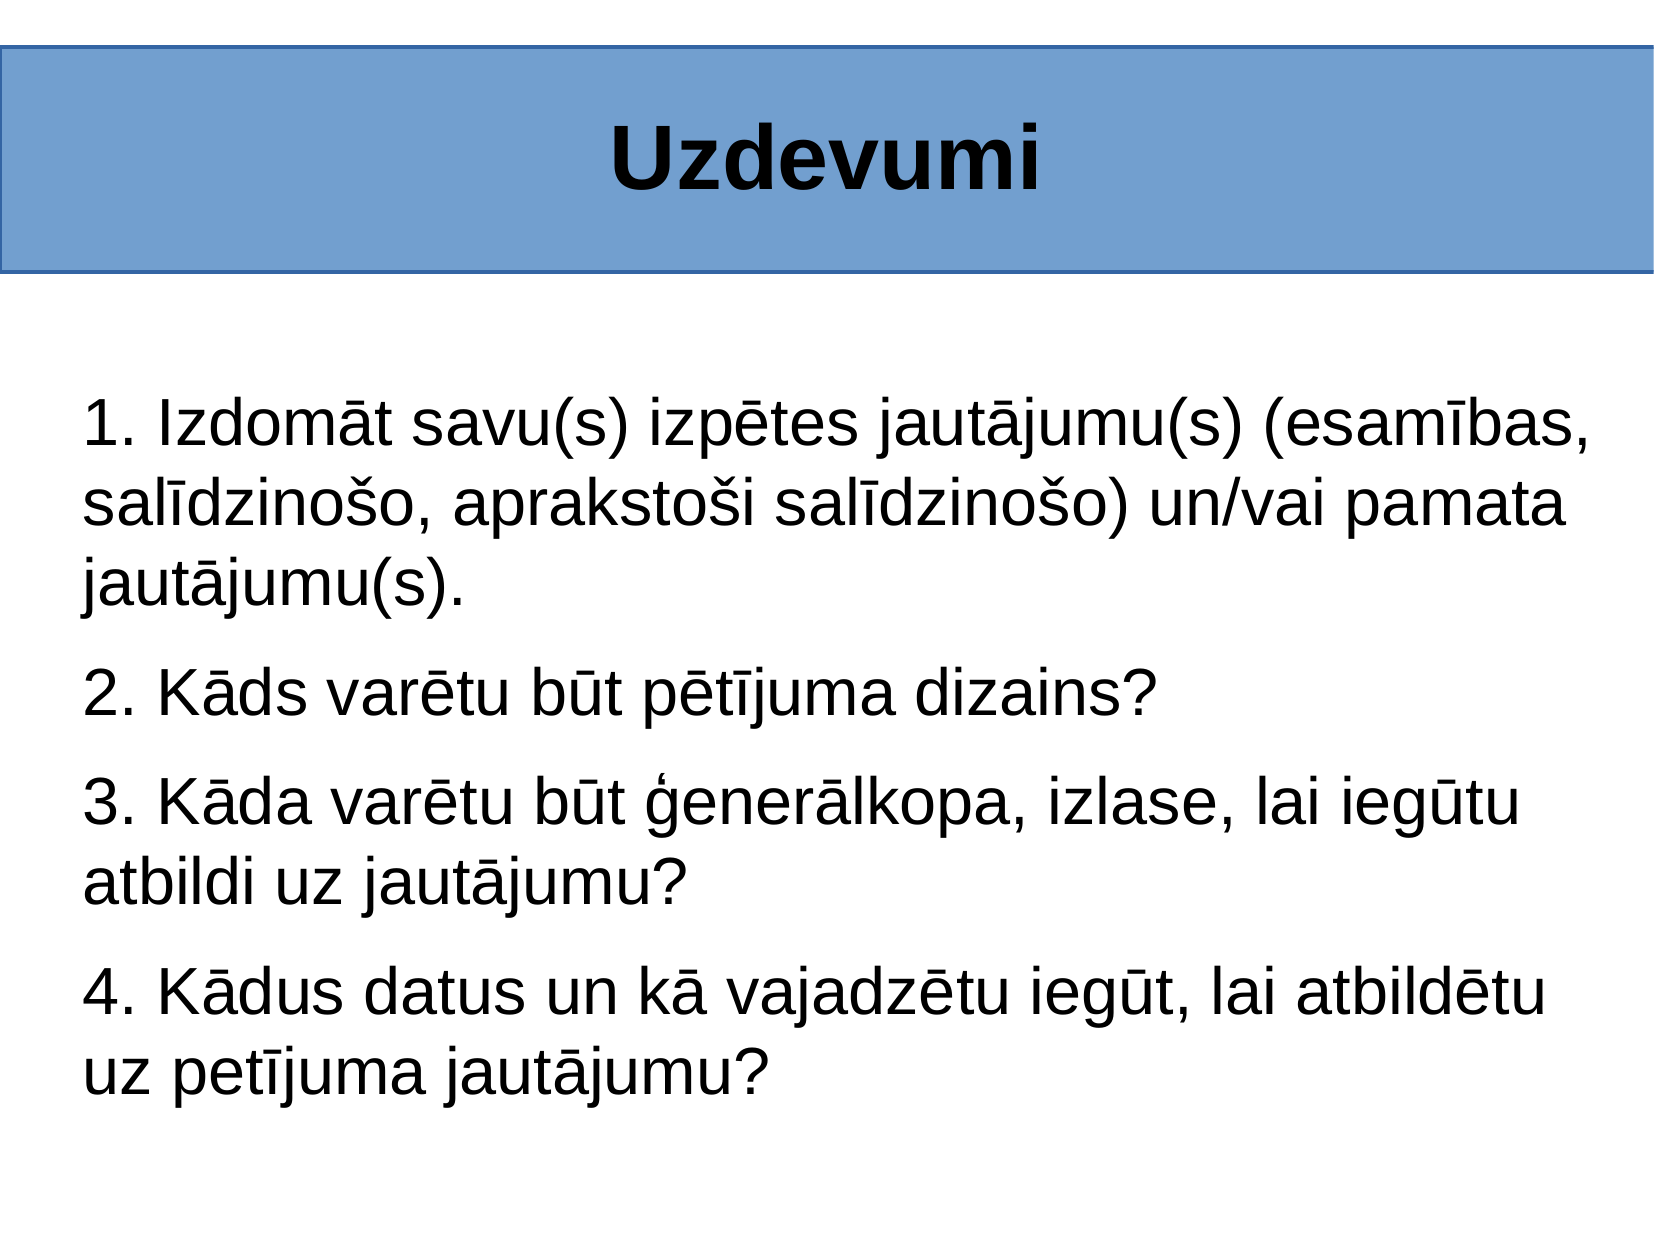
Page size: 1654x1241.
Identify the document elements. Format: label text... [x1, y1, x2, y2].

title Uzdevumi [82, 49, 1571, 257]
text_box [0, 47, 1654, 272]
list 1. Izdomāt savu(s) izpētes jautājumu(s) (esamības, salīdzinošo, aprakstoši salīdzinošo) un/vai pamata jautājumu(s). 2. Kāds varētu būt pētījuma dizains? 3. Kāda varētu būt ģenerālkopa, izlase, lai iegūtu atbildi uz jautājumu? 4. Kādus datus un kā vajadzētu iegūt, lai atbildētu uz petījuma jautājumu? [82, 378, 1619, 1205]
